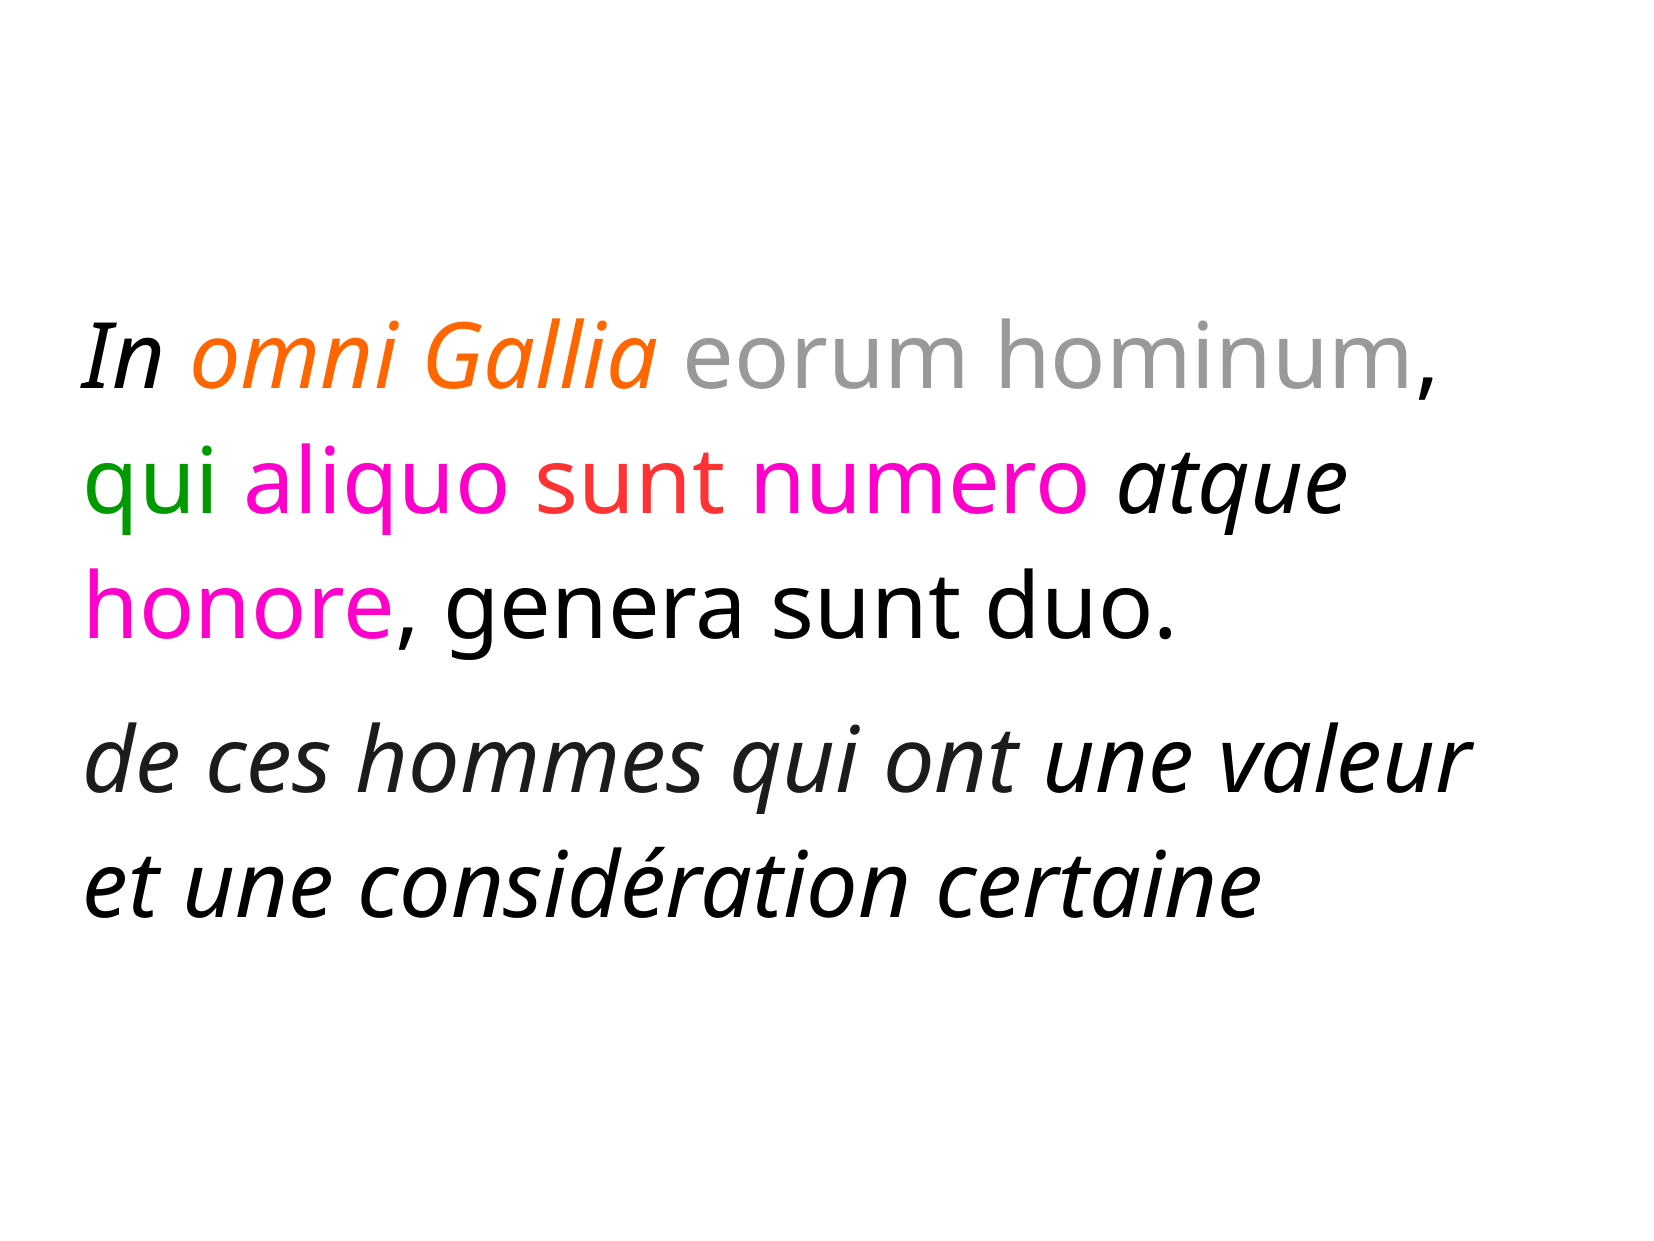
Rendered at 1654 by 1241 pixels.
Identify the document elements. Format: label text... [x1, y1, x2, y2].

list In omni Gallia eorum hominum, qui aliquo sunt numero atque honore, genera sunt duo. de ces hommes qui ont une valeur et une considération certaine [82, 290, 1571, 1109]
